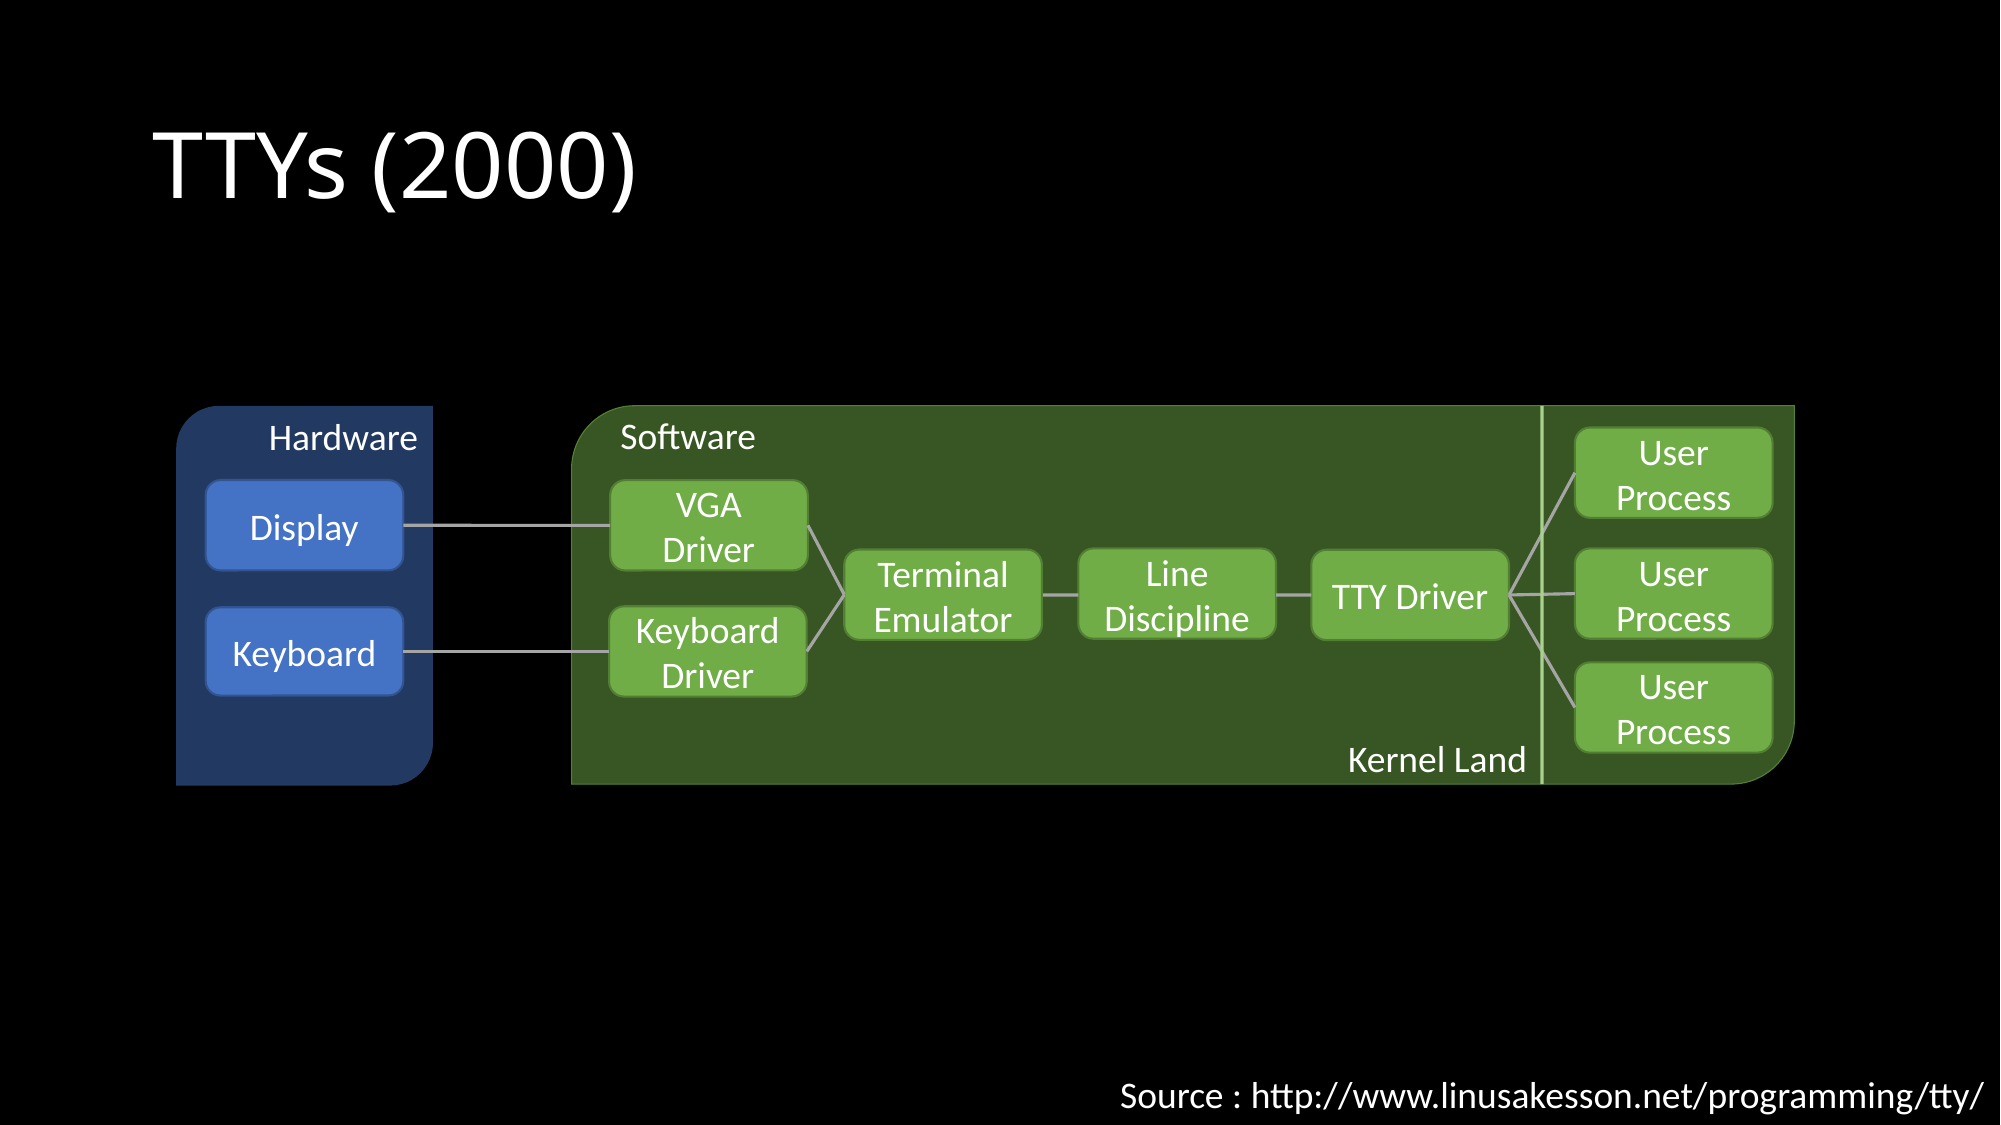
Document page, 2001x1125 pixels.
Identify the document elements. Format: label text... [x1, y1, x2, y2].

text_box [571, 405, 1540, 785]
text_box [1513, 543, 1540, 593]
text_box Kernel Land [1201, 727, 1542, 788]
text_box Software [571, 404, 855, 465]
text_box User Process [1574, 662, 1773, 753]
text_box Display [205, 479, 404, 571]
text_box Line Discipline [1078, 548, 1277, 639]
text_box [1513, 596, 1540, 643]
text_box [1544, 405, 1795, 785]
text_box VGA Driver [610, 480, 808, 571]
text_box Keyboard [205, 607, 404, 696]
text_box TTY Driver [1311, 549, 1510, 641]
text_box Terminal Emulator [844, 549, 1042, 640]
text_box Hardware [205, 405, 433, 466]
text_box Source : http://www.linusakesson.net/programming/tty/ [999, 1063, 2000, 1124]
text_box [571, 527, 842, 650]
text_box [176, 408, 433, 786]
title TTYs (2000) [137, 59, 1863, 278]
text_box User Process [1574, 548, 1773, 639]
text_box Keyboard Driver [609, 606, 807, 697]
text_box User Process [1574, 427, 1773, 518]
